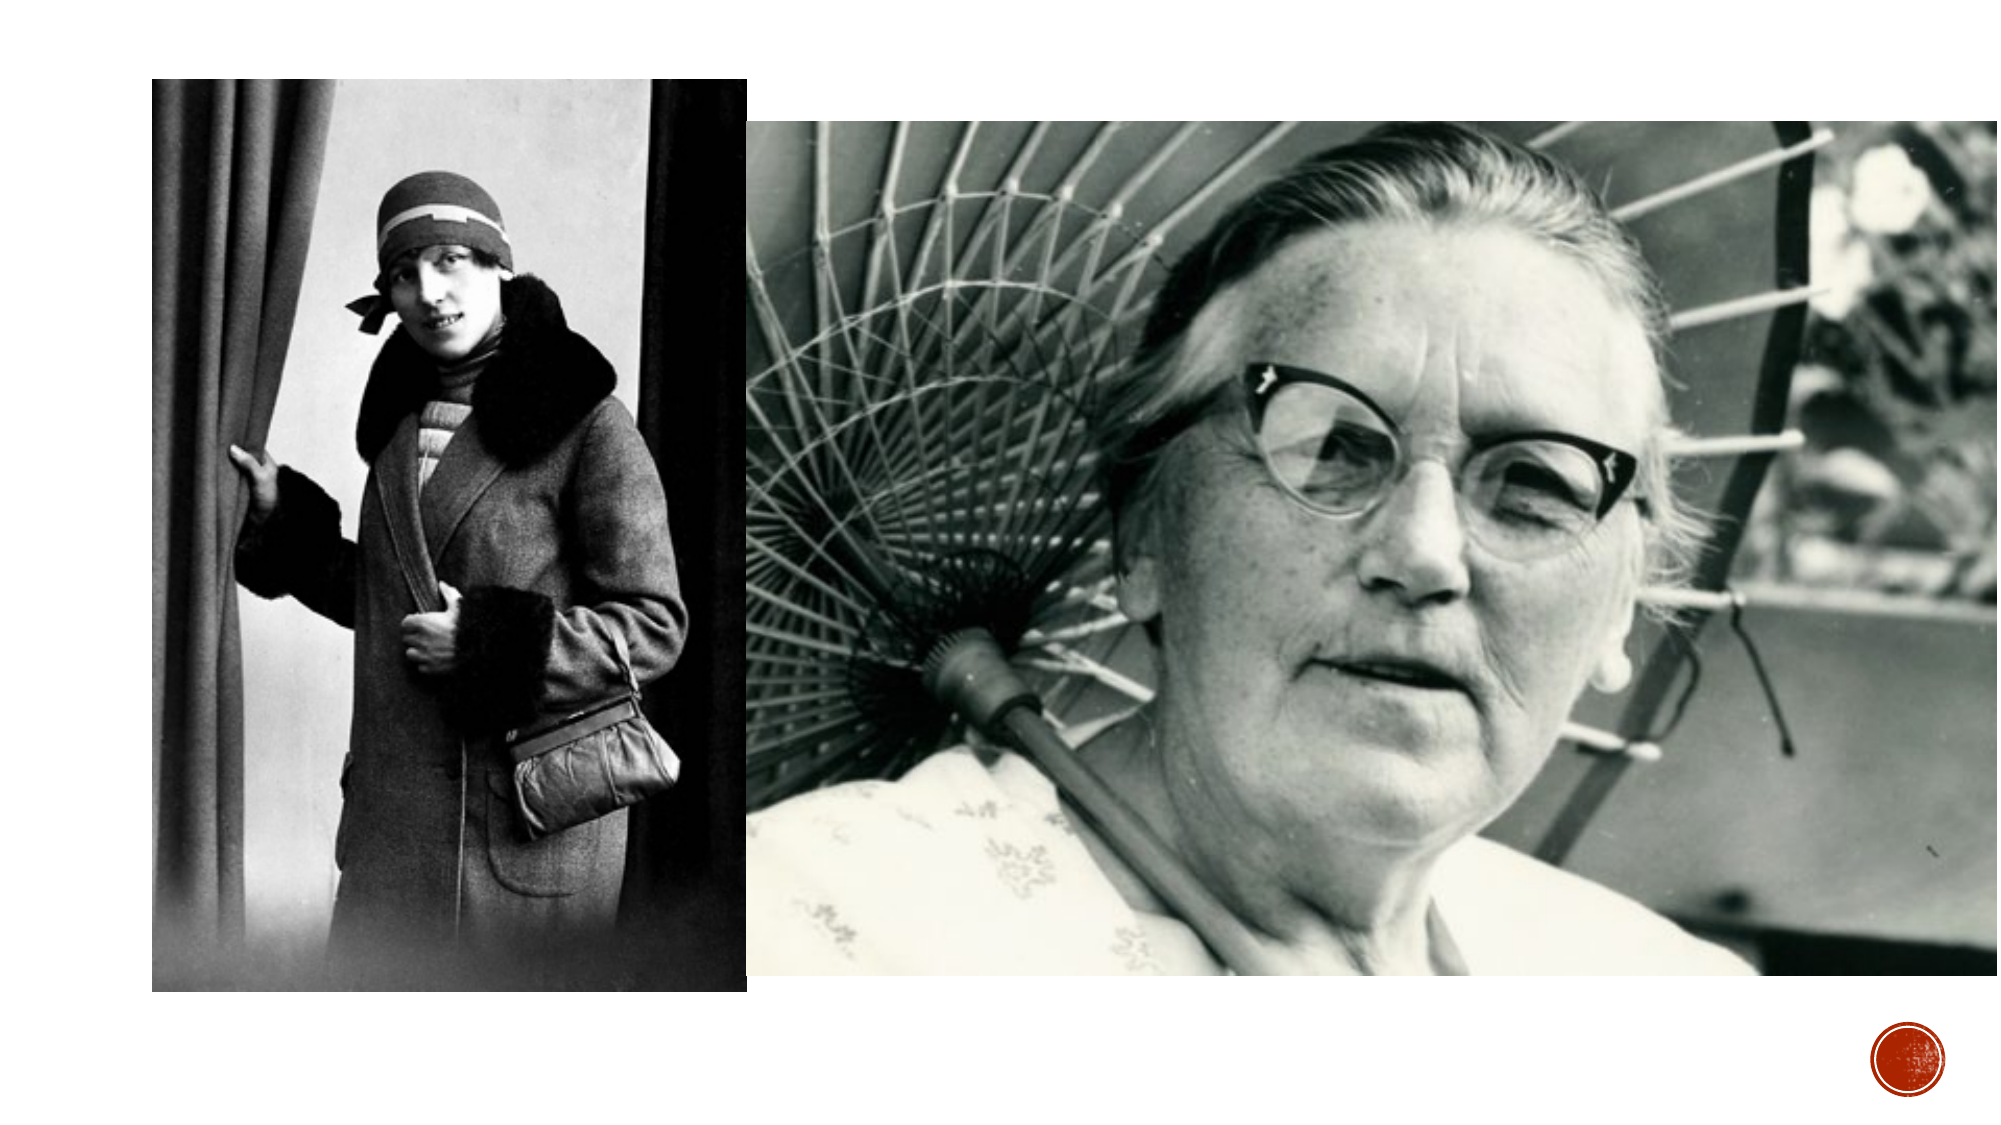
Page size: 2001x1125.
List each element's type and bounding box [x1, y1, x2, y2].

picture [152, 79, 1997, 993]
